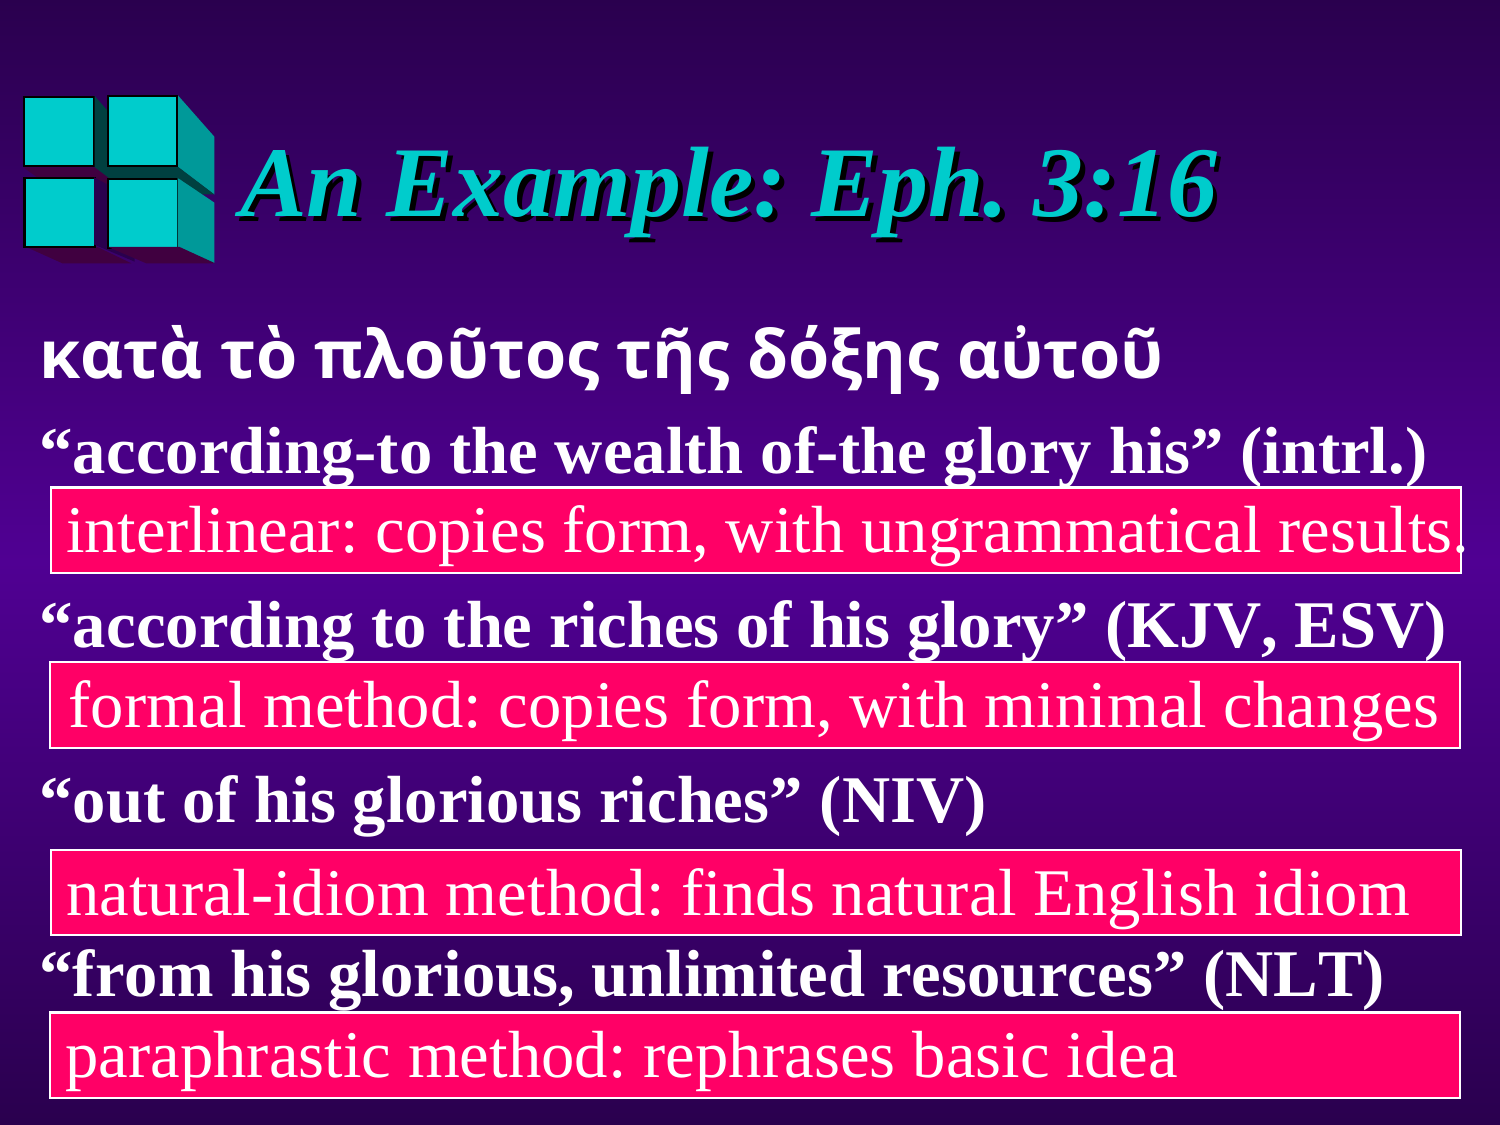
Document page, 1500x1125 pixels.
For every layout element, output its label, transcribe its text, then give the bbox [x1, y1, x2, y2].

text_box formal method: copies form, with minimal changes [49, 662, 1461, 748]
text_box interlinear: copies form, with ungrammatical results. [50, 487, 1462, 573]
text_box natural-idiom method: finds natural English idiom [50, 849, 1462, 936]
title An Example: Eph. 3:16 [224, 78, 1388, 288]
list κατὰ τὸ πλοῦτος τῆς δόξης αὐτοῦ “according-to the wealth of-the glory his” (intrl.) “according to the riches of his glory” (KJV, ESV) “out of his glorious riches” (NIV) “from his glorious, unlimited resources” (NLT) [24, 299, 1500, 997]
text_box paraphrastic method: rephrases basic idea [49, 1012, 1461, 1098]
